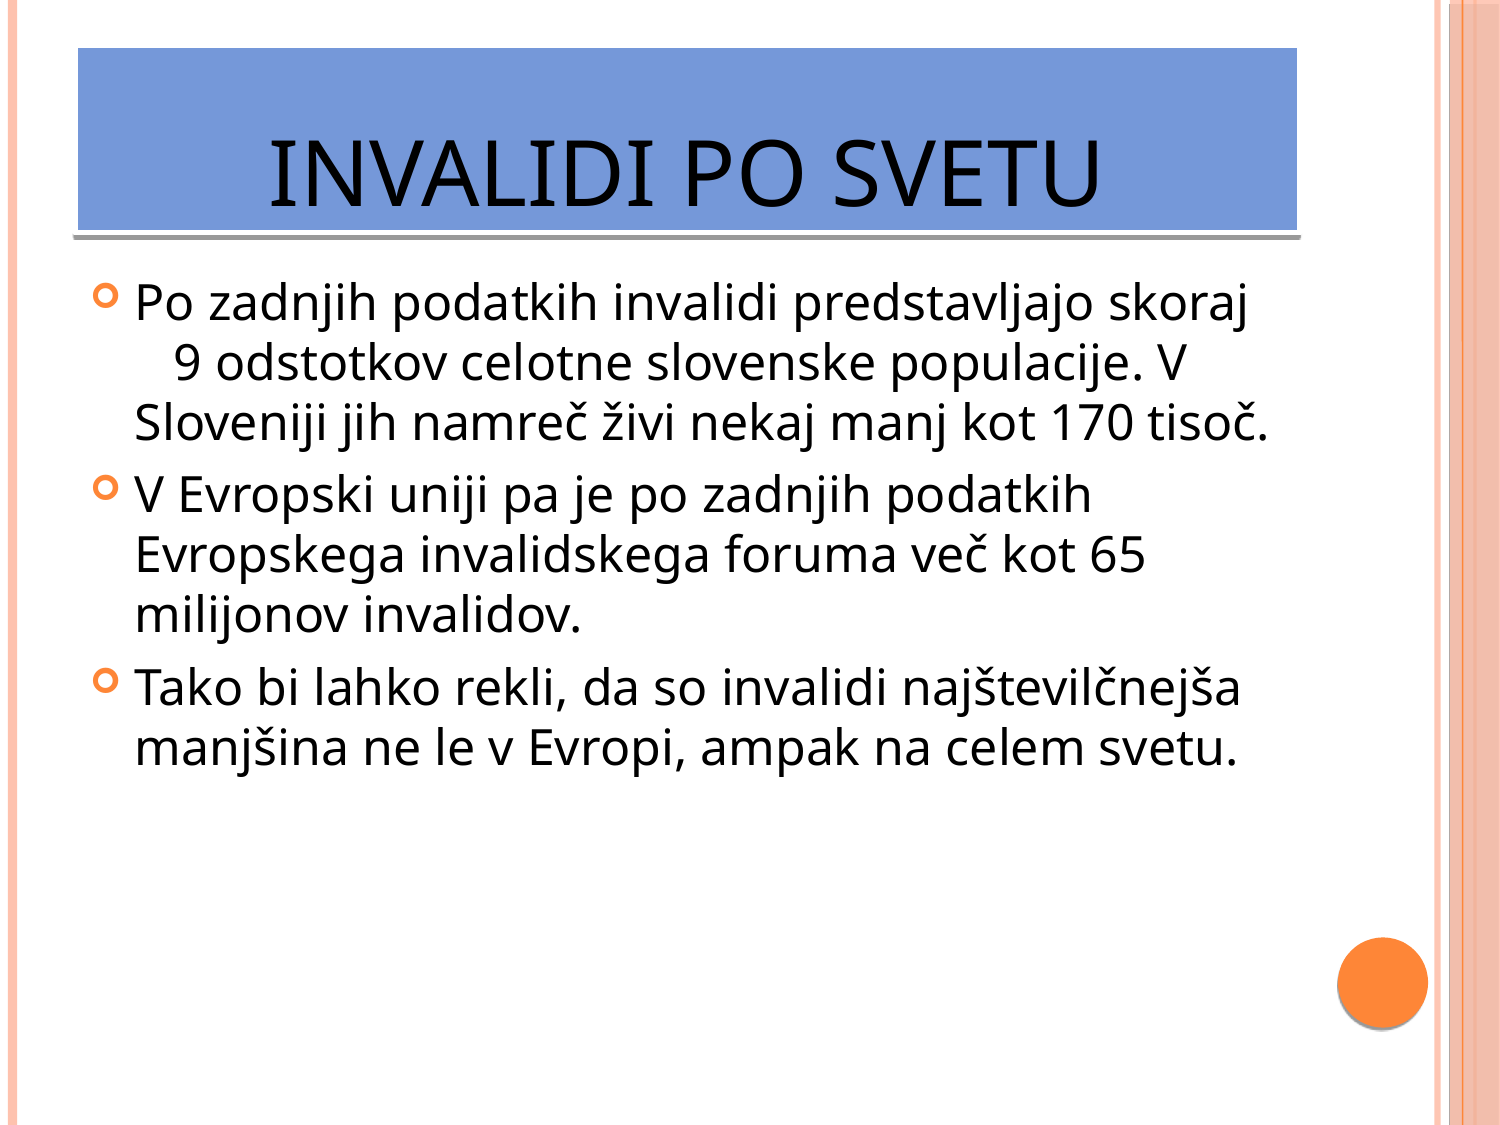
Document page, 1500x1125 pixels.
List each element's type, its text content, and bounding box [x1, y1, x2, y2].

list Po zadnjih podatkih invalidi predstavljajo skoraj 9 odstotkov celotne slovenske populacije. V Sloveniji jih namreč živi nekaj manj kot 170 tisoč. V Evropski uniji pa je po zadnjih podatkih Evropskega invalidskega foruma več kot 65 milijonov invalidov. Tako bi lahko rekli, da so invalidi najštevilčnejša manjšina ne le v Evropi, ampak na celem svetu. [75, 262, 1300, 1062]
title invalidi po svetu [75, 45, 1300, 233]
